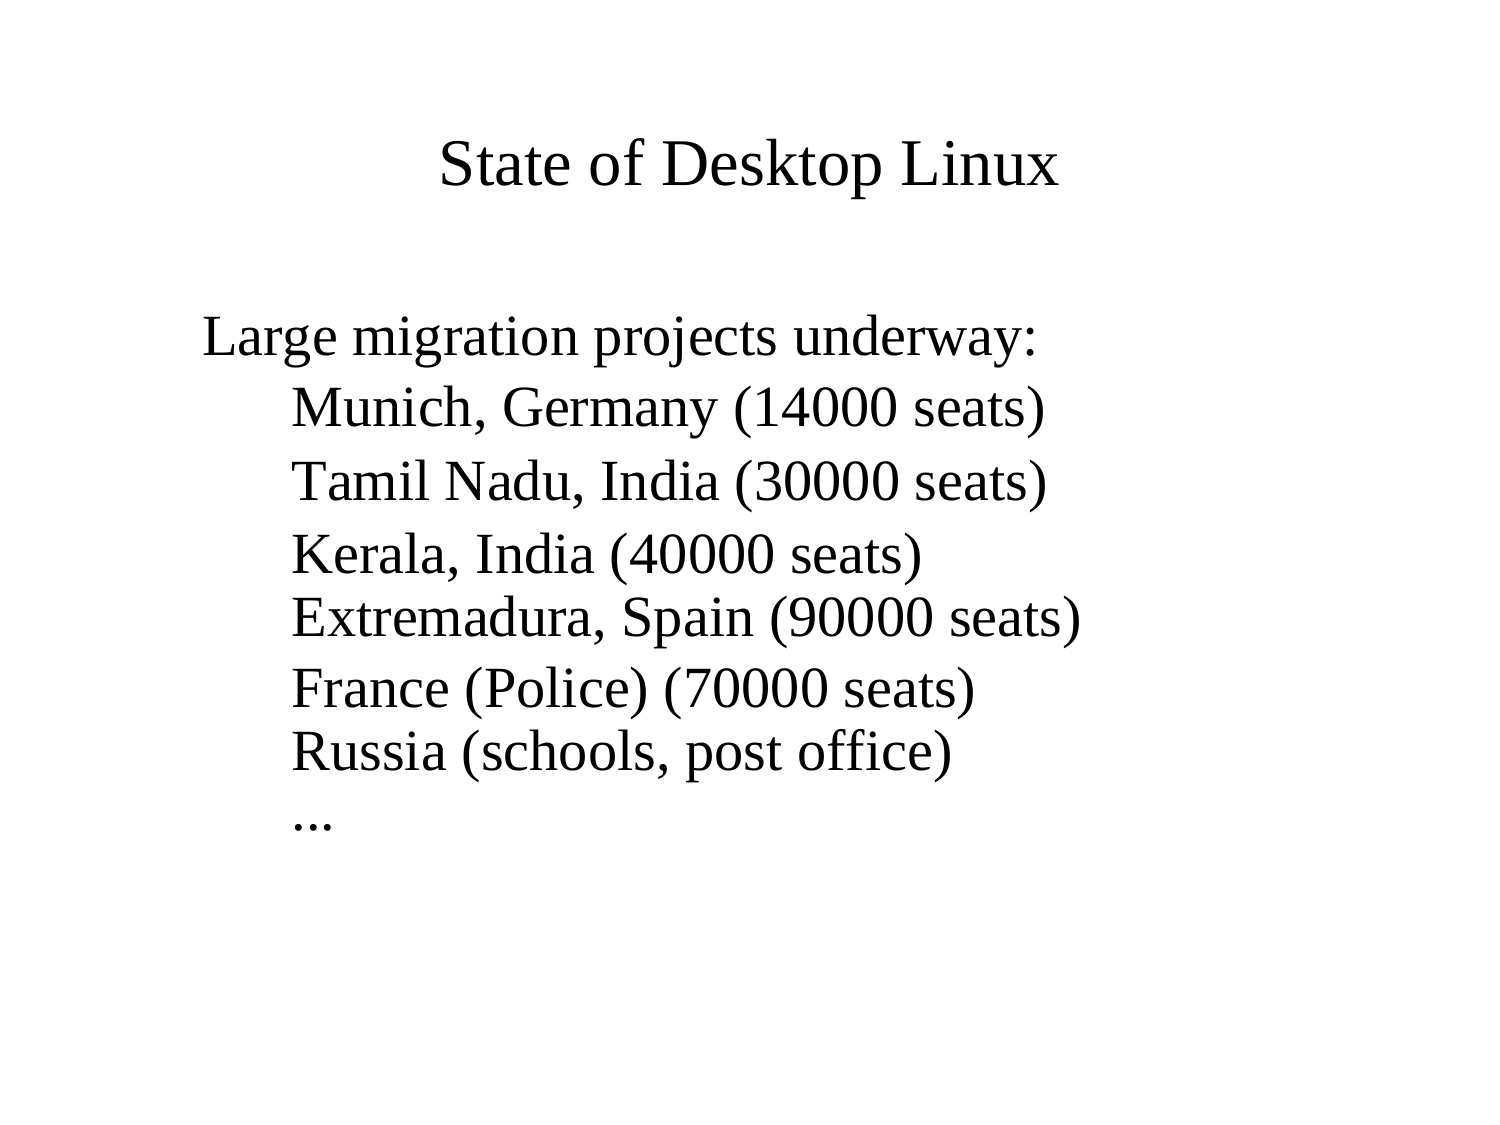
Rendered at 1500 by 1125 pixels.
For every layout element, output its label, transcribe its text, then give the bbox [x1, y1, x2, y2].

text_box Large migration projects underway: Munich, Germany (14000 seats)‏ Tamil Nadu, India (30000 seats)‏ Kerala, India (40000 seats)‏ Extremadura, Spain (90000 seats) France (Police) (70000 seats)‏ Russia (schools, post office) ... [187, 299, 1276, 826]
title State of Desktop Linux [112, 99, 1388, 226]
